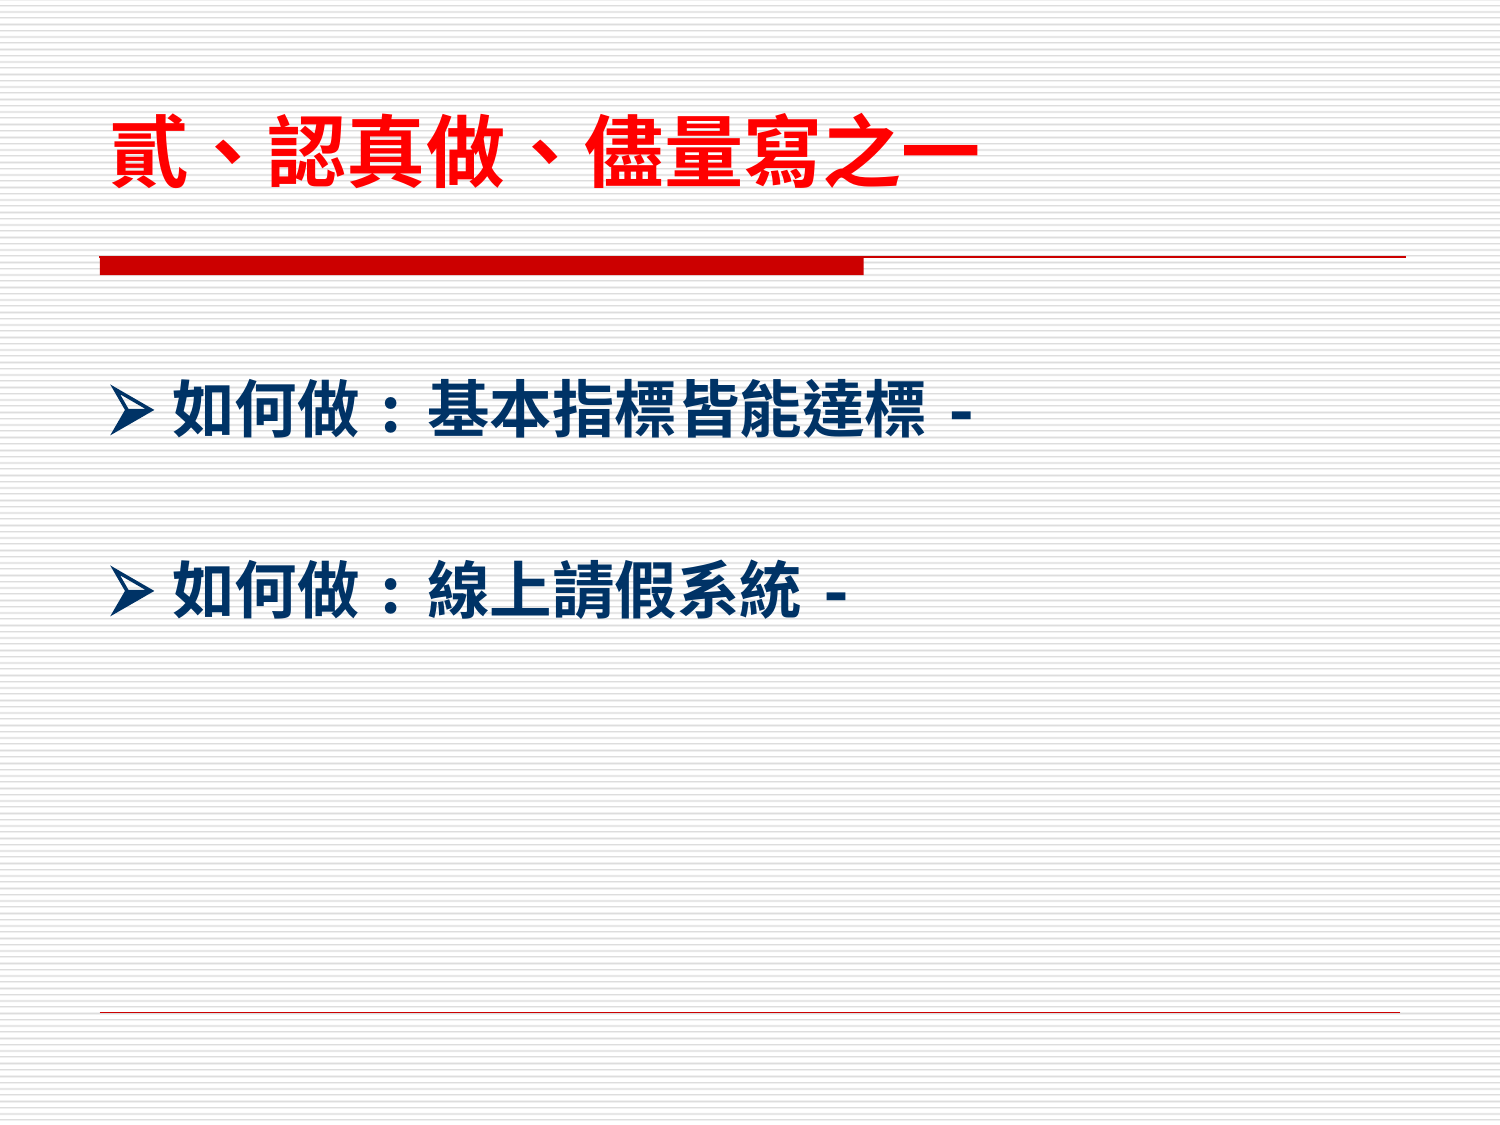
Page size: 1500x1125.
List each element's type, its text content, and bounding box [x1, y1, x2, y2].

title 貳、認真做、儘量寫之一 [94, 50, 1407, 250]
picture [0, 0, 1500, 1125]
list 如何做:基本指標皆能達標- 如何做:線上請假系統- [92, 287, 1406, 988]
